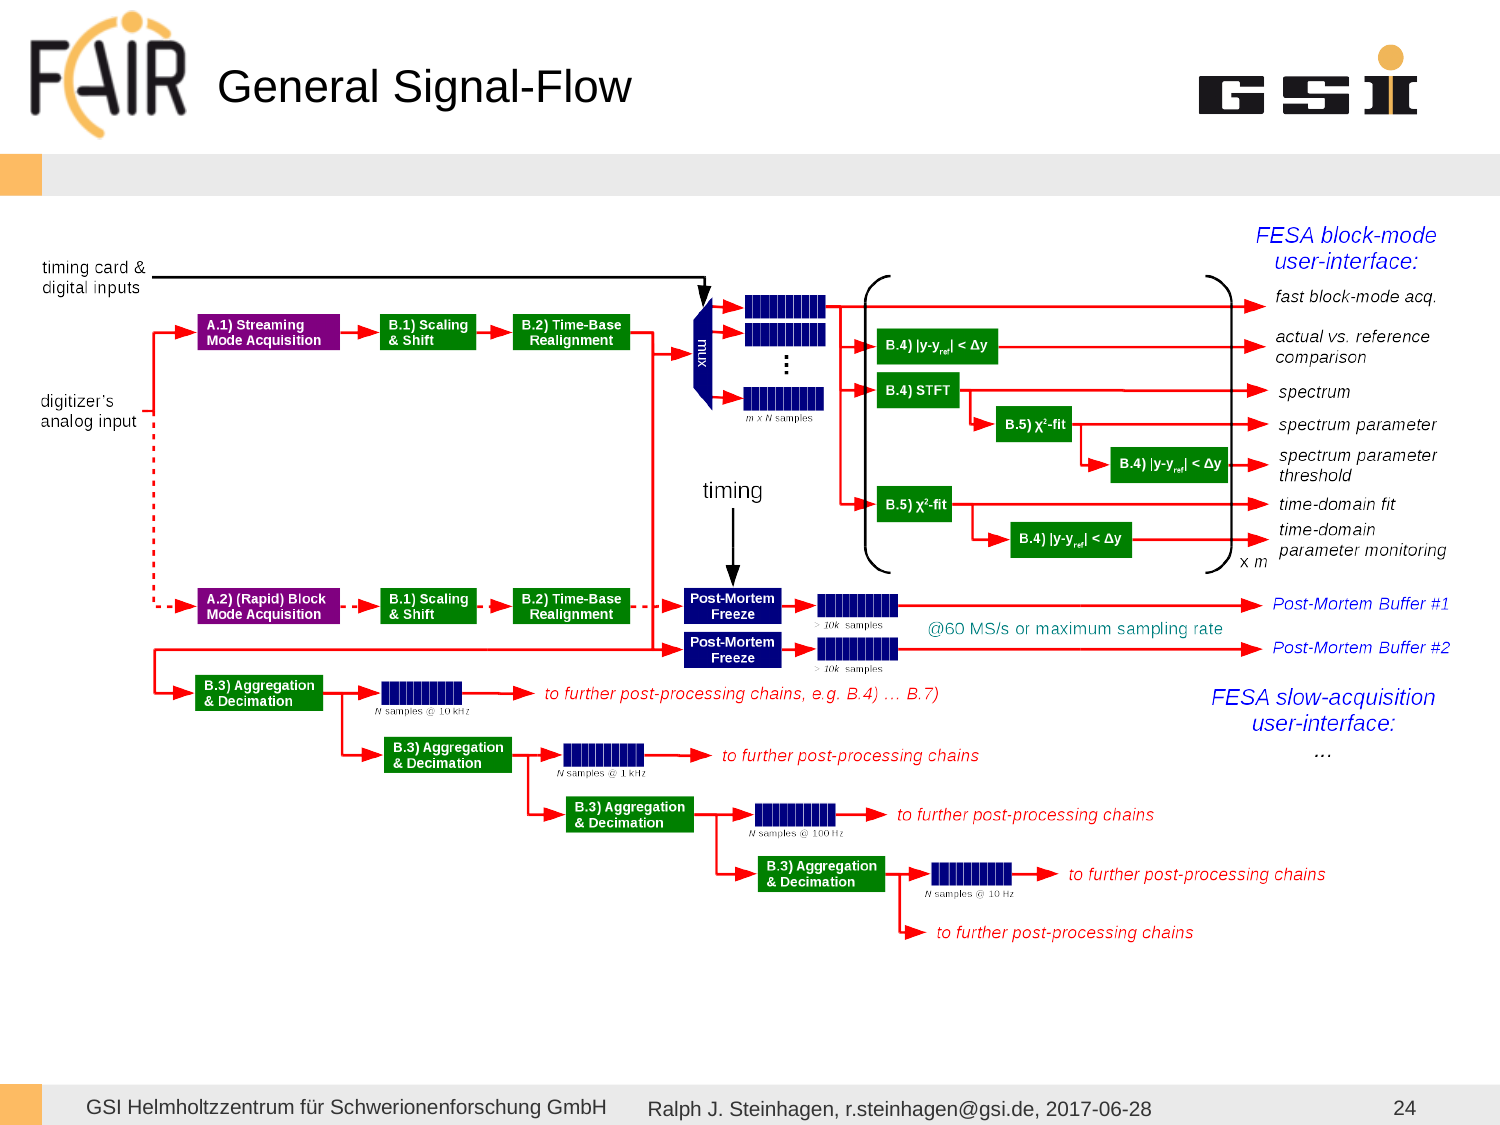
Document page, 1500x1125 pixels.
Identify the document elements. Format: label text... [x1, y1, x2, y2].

picture [33, 212, 1453, 969]
title General Signal-Flow [217, 20, 1180, 147]
picture [1197, 42, 1419, 117]
picture [30, 9, 187, 141]
